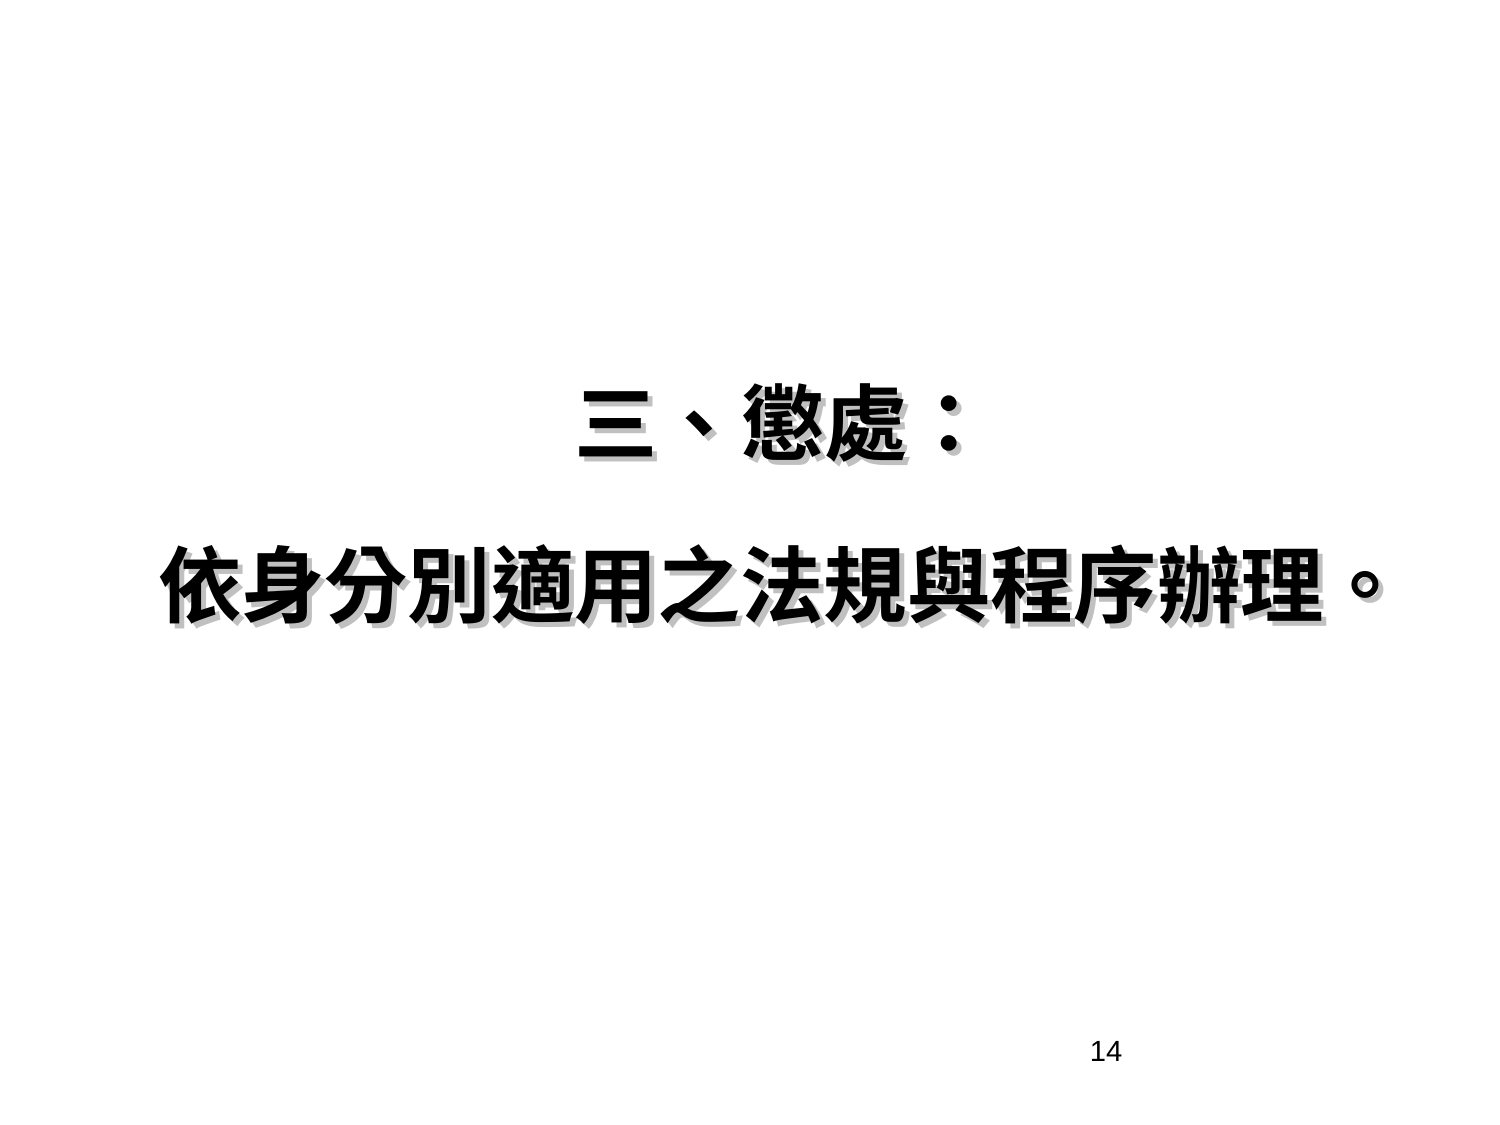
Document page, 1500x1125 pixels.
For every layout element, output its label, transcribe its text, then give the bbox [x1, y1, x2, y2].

text_box [1074, 1024, 1426, 1103]
text_box 三、懲處： 依身分別適用之法規與程序辦理。 [112, 363, 1453, 641]
